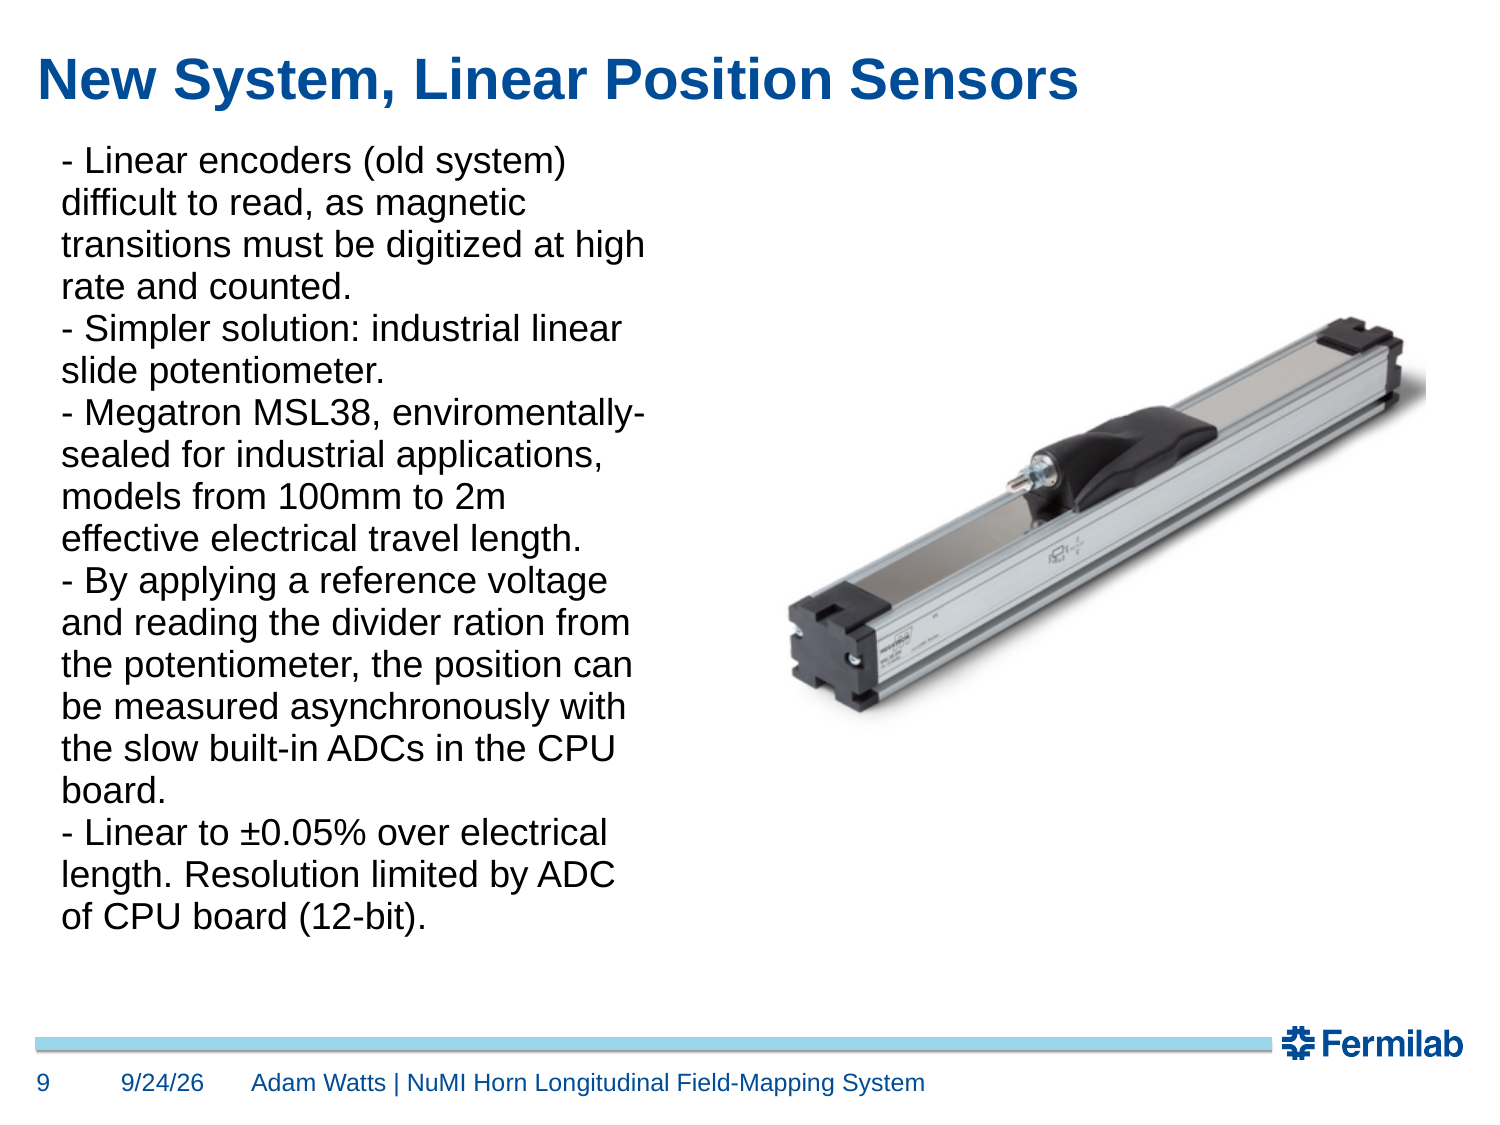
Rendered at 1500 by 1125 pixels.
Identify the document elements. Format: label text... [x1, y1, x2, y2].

slide_number 9/19/19 [120, 1066, 232, 1107]
picture [1282, 1026, 1463, 1060]
picture [752, 268, 1426, 764]
title New System, Linear Position Sensors [37, 41, 1463, 112]
text_box - Linear encoders (old system) difficult to read, as magnetic transitions must be digitized at high rate and counted. - Simpler solution: industrial linear slide potentiometer. - Megatron MSL38, enviromentally-sealed for industrial applications, models from 100mm to 2m effective electrical travel length. - By applying a reference voltage and reading the divider ration from the potentiometer, the position can be measured asynchronously with the slow built-in ADCs in the CPU board. - Linear to ±0.05% over electrical length. Resolution limited by ADC of CPU board (12-bit). [46, 131, 668, 1029]
slide_number <number> [36, 1066, 105, 1106]
footer Adam Watts | NuMI Horn Longitudinal Field-Mapping System [251, 1066, 1279, 1107]
